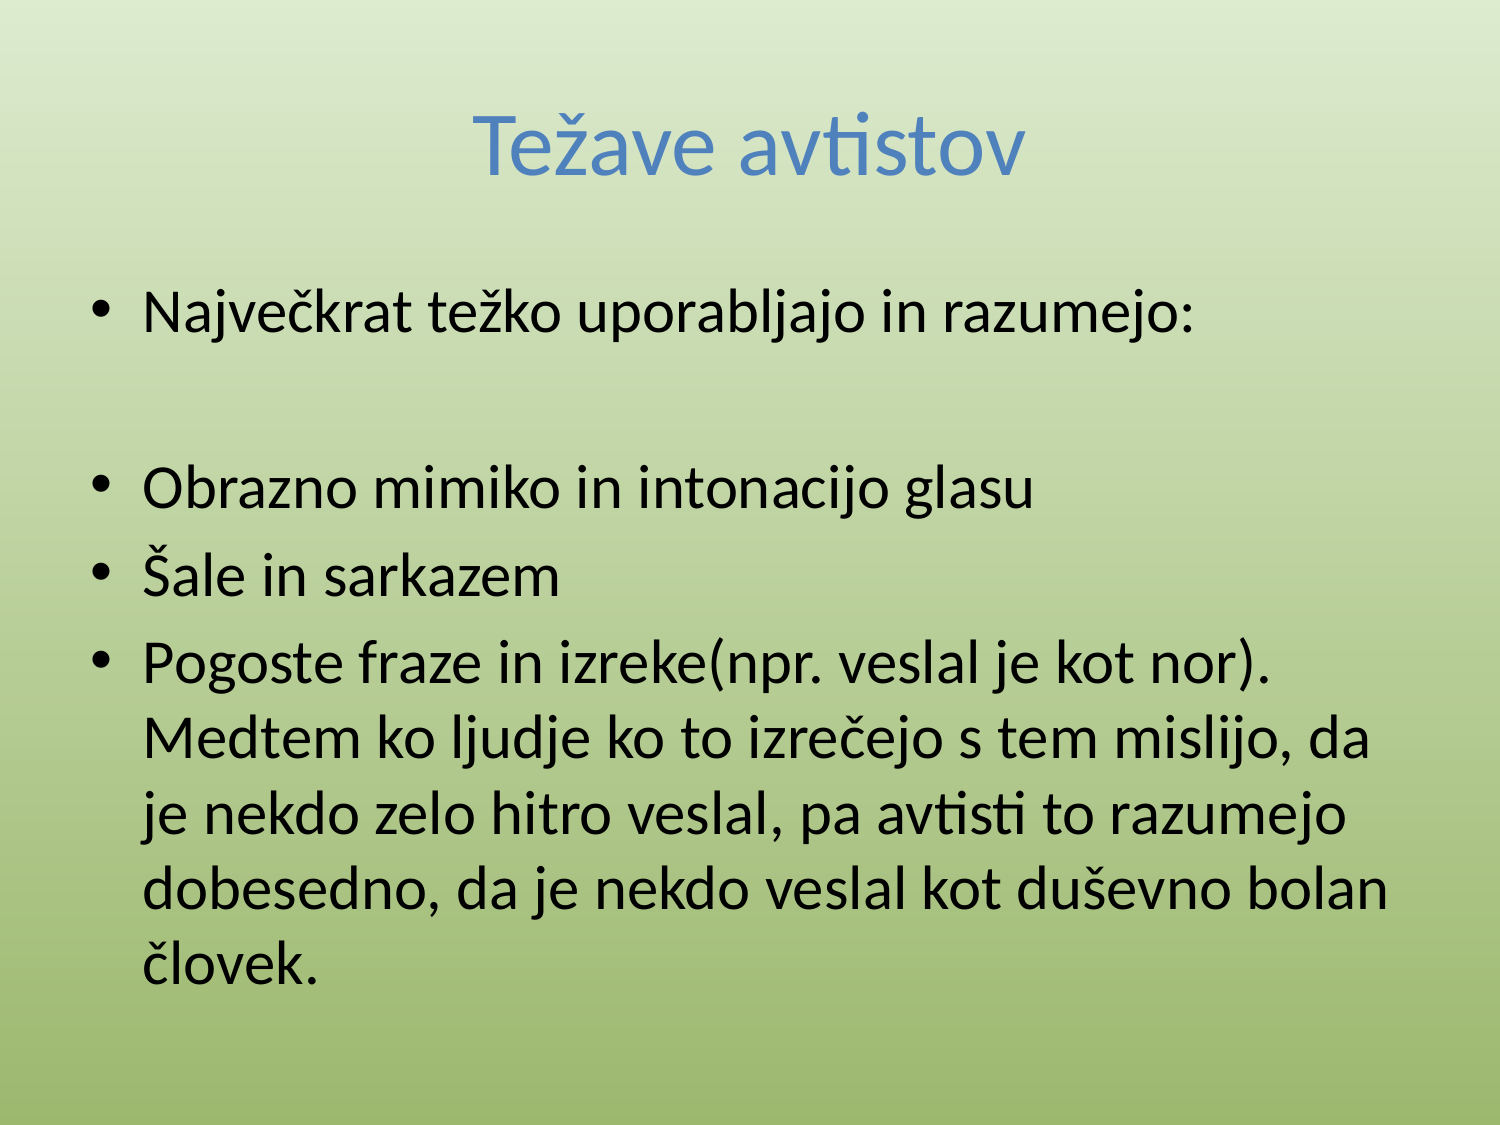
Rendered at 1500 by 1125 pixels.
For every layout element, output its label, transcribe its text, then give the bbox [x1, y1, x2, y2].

list Največkrat težko uporabljajo in razumejo: Obrazno mimiko in intonacijo glasu Šale in sarkazem Pogoste fraze in izreke(npr. veslal je kot nor). Medtem ko ljudje ko to izrečejo s tem mislijo, da je nekdo zelo hitro veslal, pa avtisti to razumejo dobesedno, da je nekdo veslal kot duševno bolan človek. [75, 262, 1425, 1005]
title Težave avtistov [75, 45, 1425, 233]
